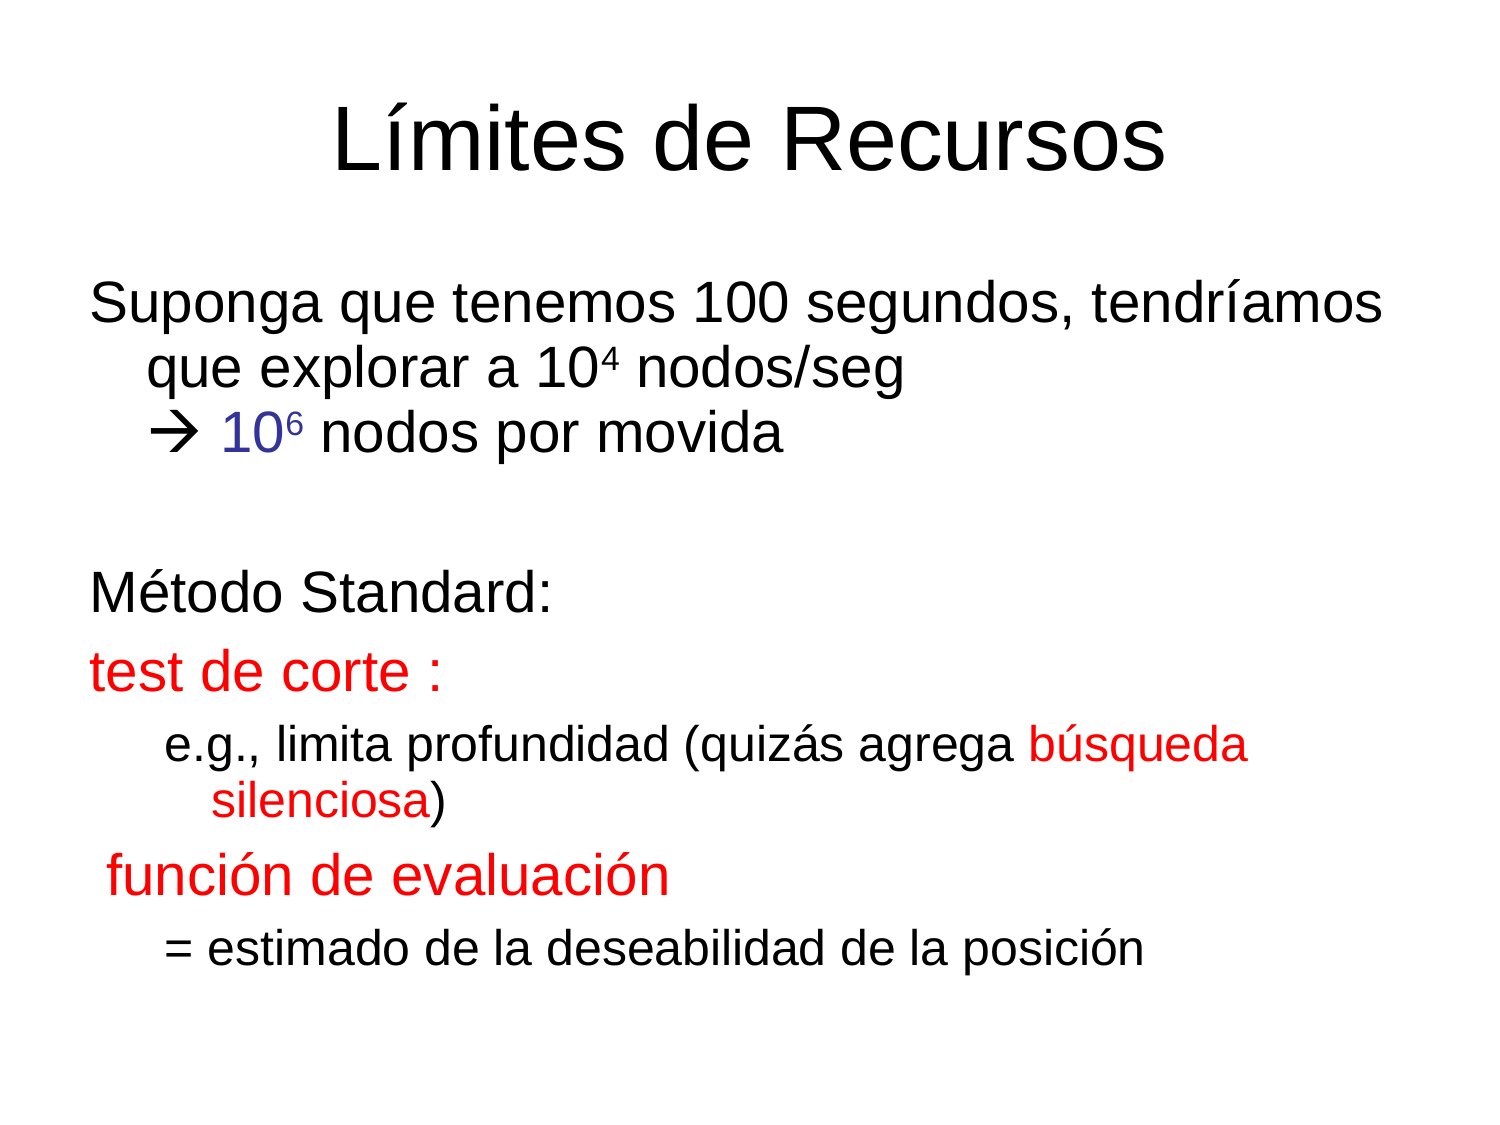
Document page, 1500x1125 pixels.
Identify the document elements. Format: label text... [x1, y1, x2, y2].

title Límites de Recursos [75, 45, 1426, 233]
list Suponga que tenemos 100 segundos, tendríamos que explorar a 104 nodos/seg  106 nodos por movida Método Standard: test de corte : e.g., limita profundidad (quizás agrega búsqueda silenciosa) función de evaluación = estimado de la deseabilidad de la posición [75, 262, 1426, 1010]
